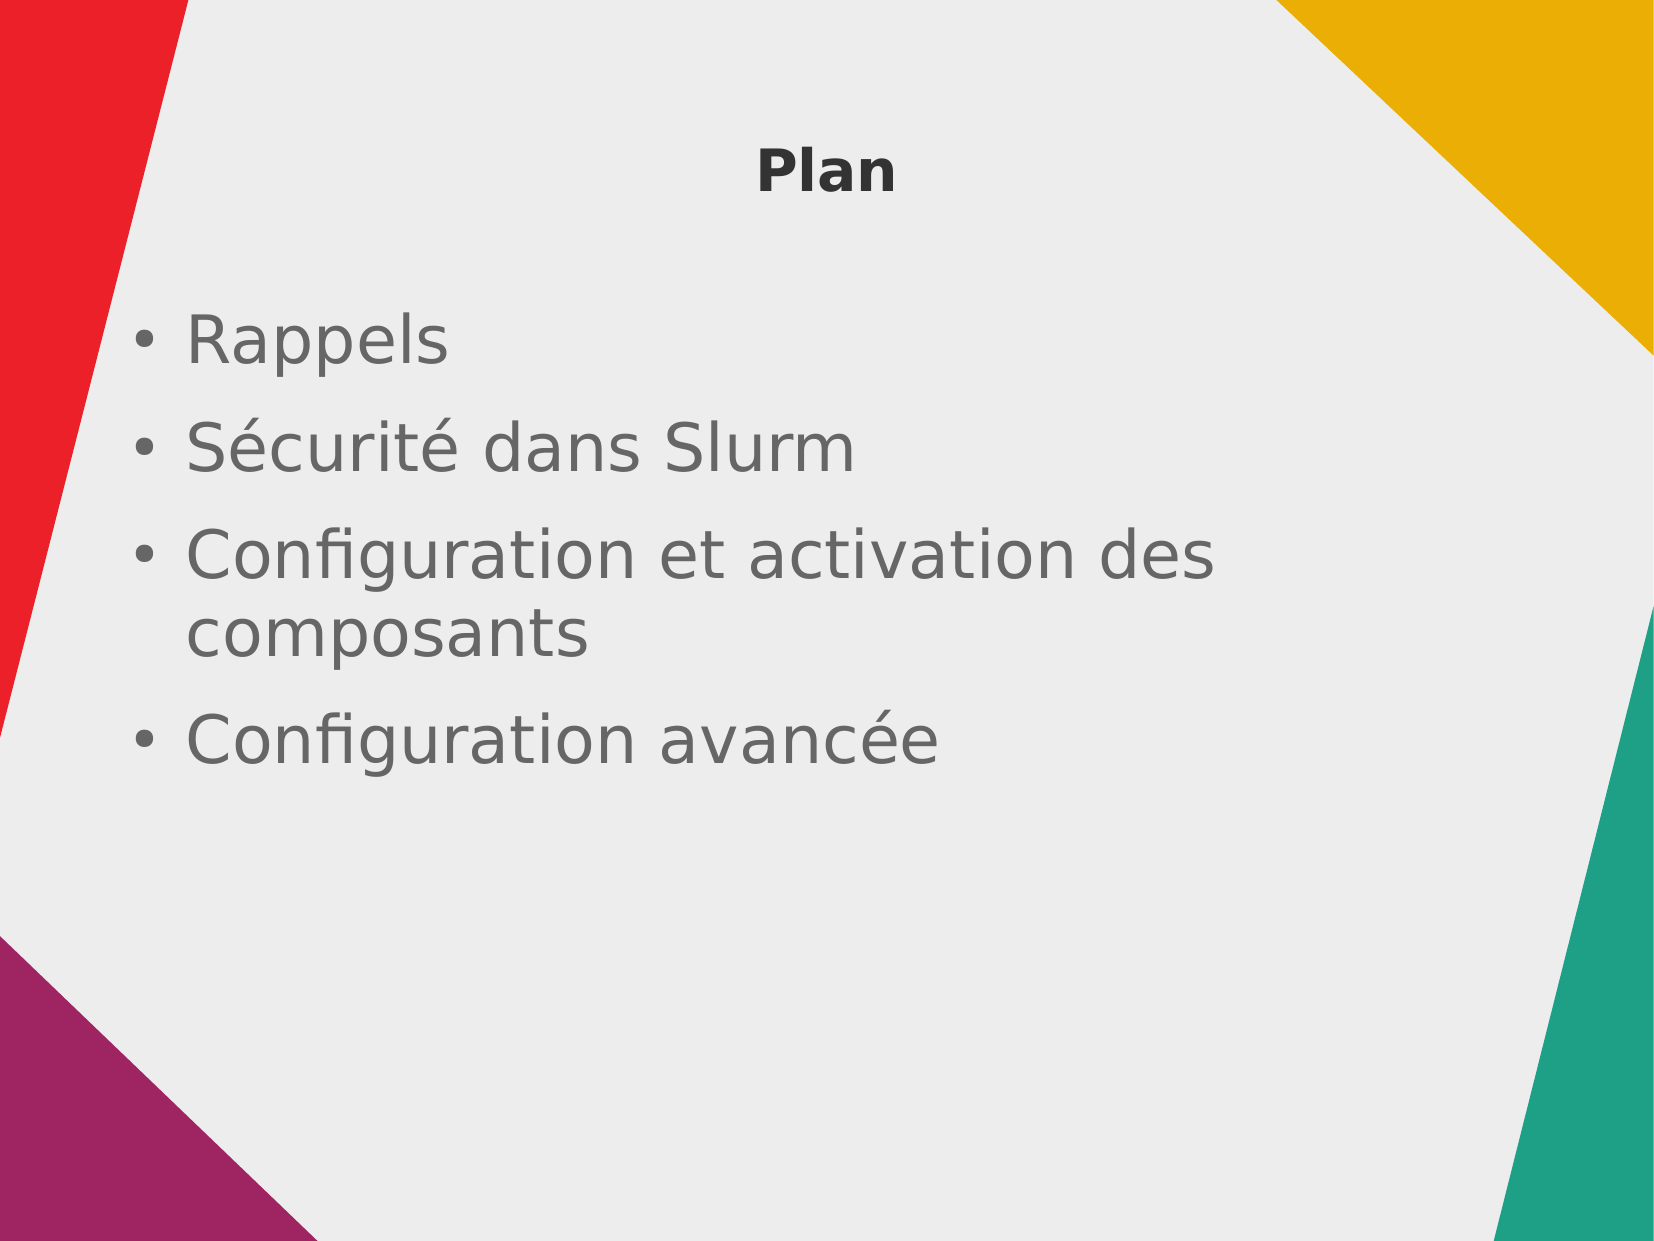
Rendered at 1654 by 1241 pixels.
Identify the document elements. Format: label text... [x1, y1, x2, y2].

list Rappels Sécurité dans Slurm Configuration et activation des composants Configuration avancée [114, 302, 1539, 1033]
title Plan [114, 73, 1539, 271]
